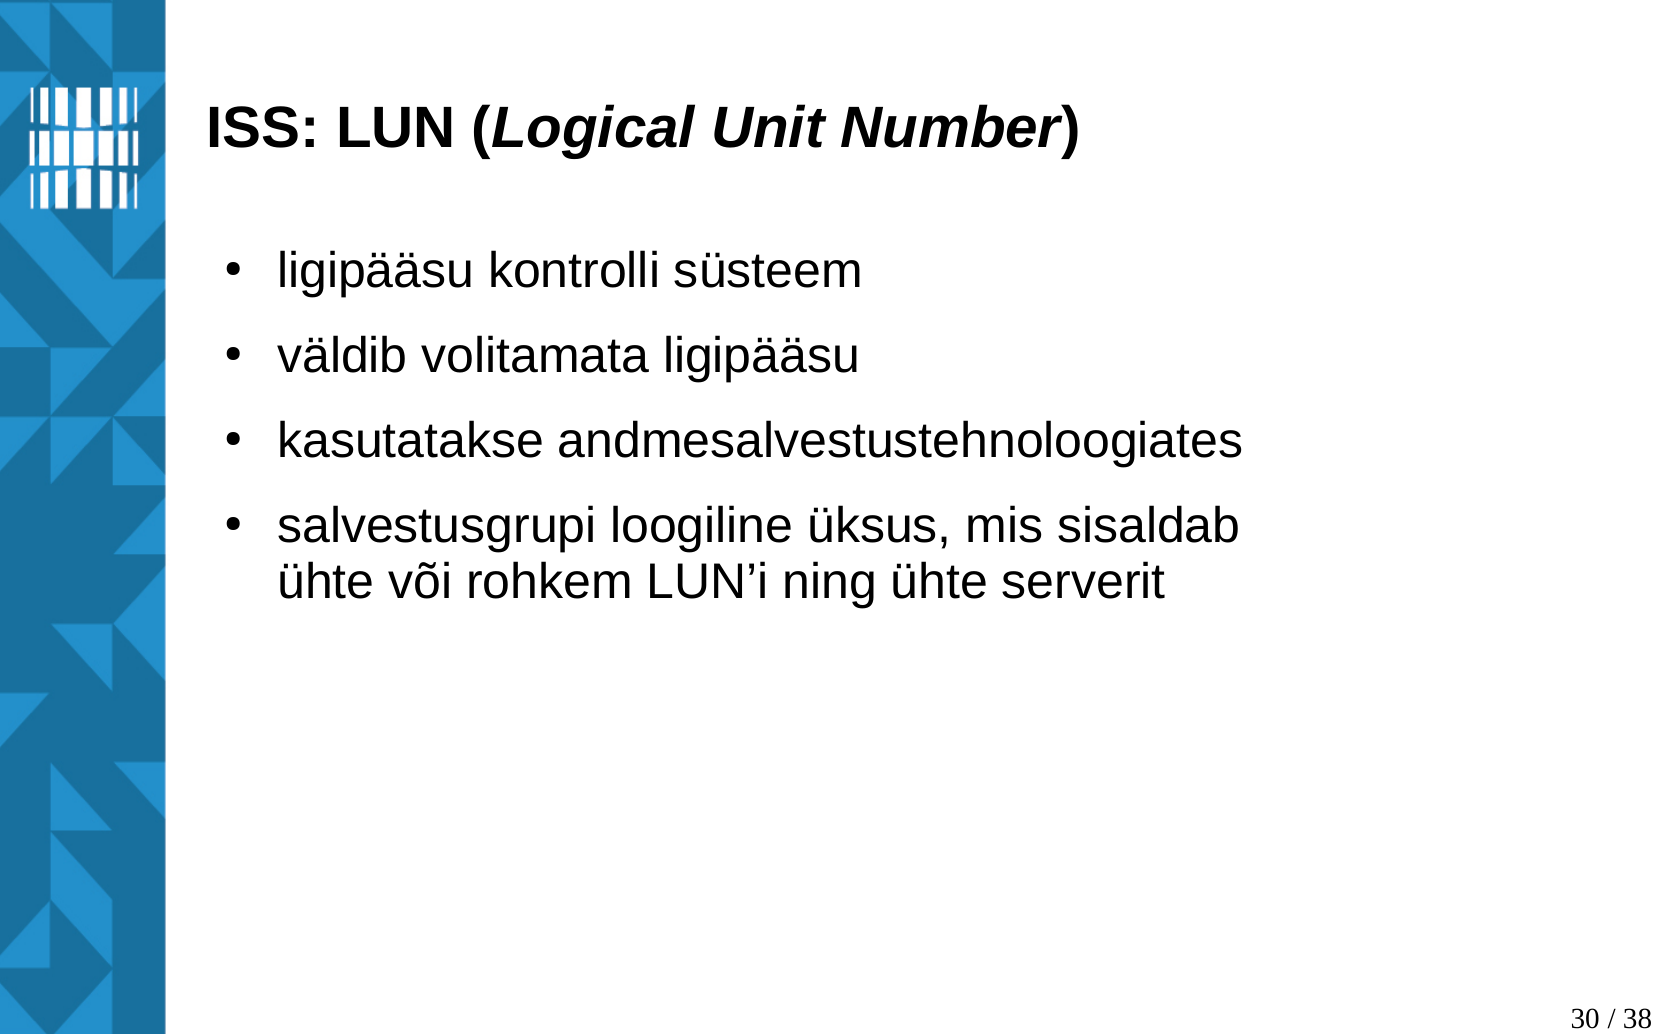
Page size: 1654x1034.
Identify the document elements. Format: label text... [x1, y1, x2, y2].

list ligipääsu kontrolli süsteem väldib volitamata ligipääsu kasutatakse andmesalvestustehnoloogiates salvestusgrupi loogiline üksus, mis sisaldab ühte või rohkem LUN’i ning ühte serverit [206, 241, 1294, 1004]
title ISS: LUN (Logical Unit Number) [206, 41, 1512, 214]
